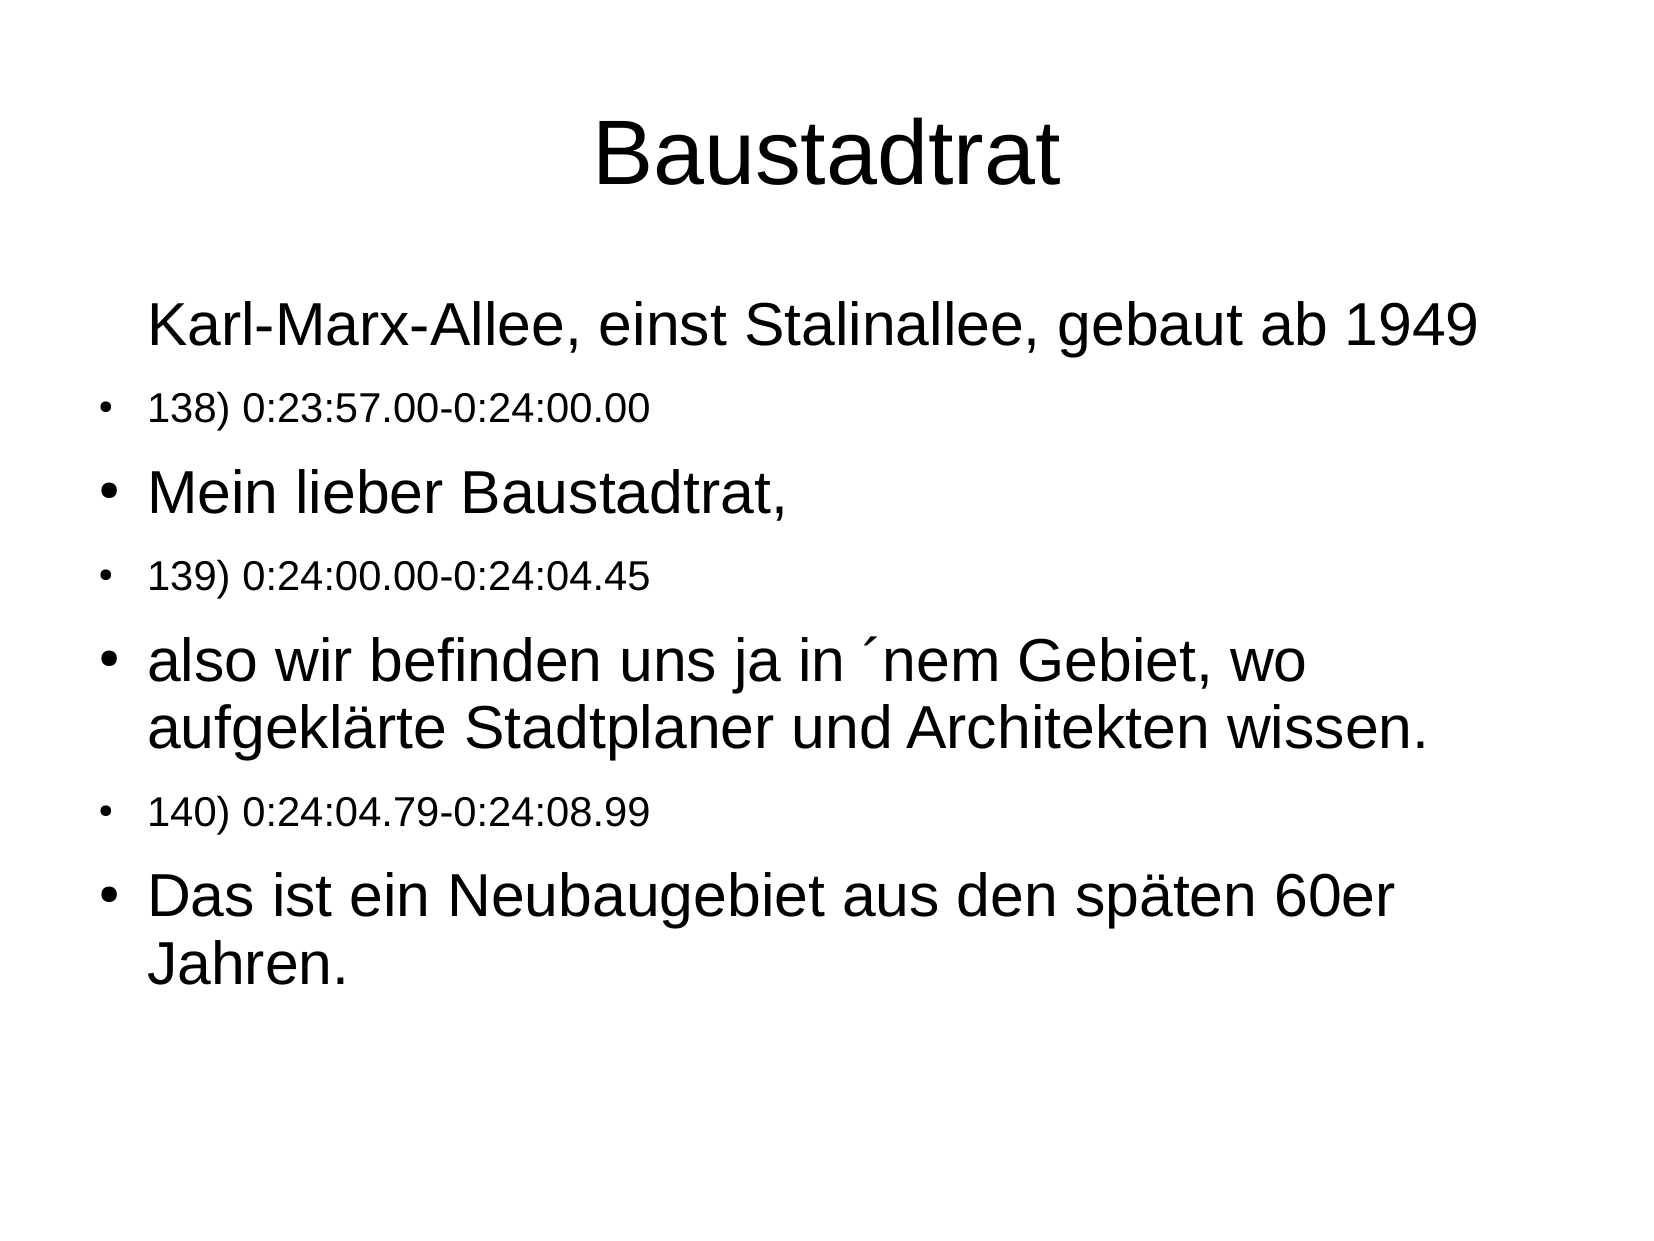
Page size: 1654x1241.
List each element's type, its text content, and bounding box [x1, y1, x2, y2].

list Karl-Marx-Allee, einst Stalinallee, gebaut ab 1949 138) 0:23:57.00-0:24:00.00 Mein lieber Baustadtrat, 139) 0:24:00.00-0:24:04.45 also wir befinden uns ja in ´nem Gebiet, wo aufgeklärte Stadtplaner und Architekten wissen. 140) 0:24:04.79-0:24:08.99 Das ist ein Neubaugebiet aus den späten 60er Jahren. [82, 290, 1571, 1010]
title Baustadtrat [82, 49, 1571, 257]
